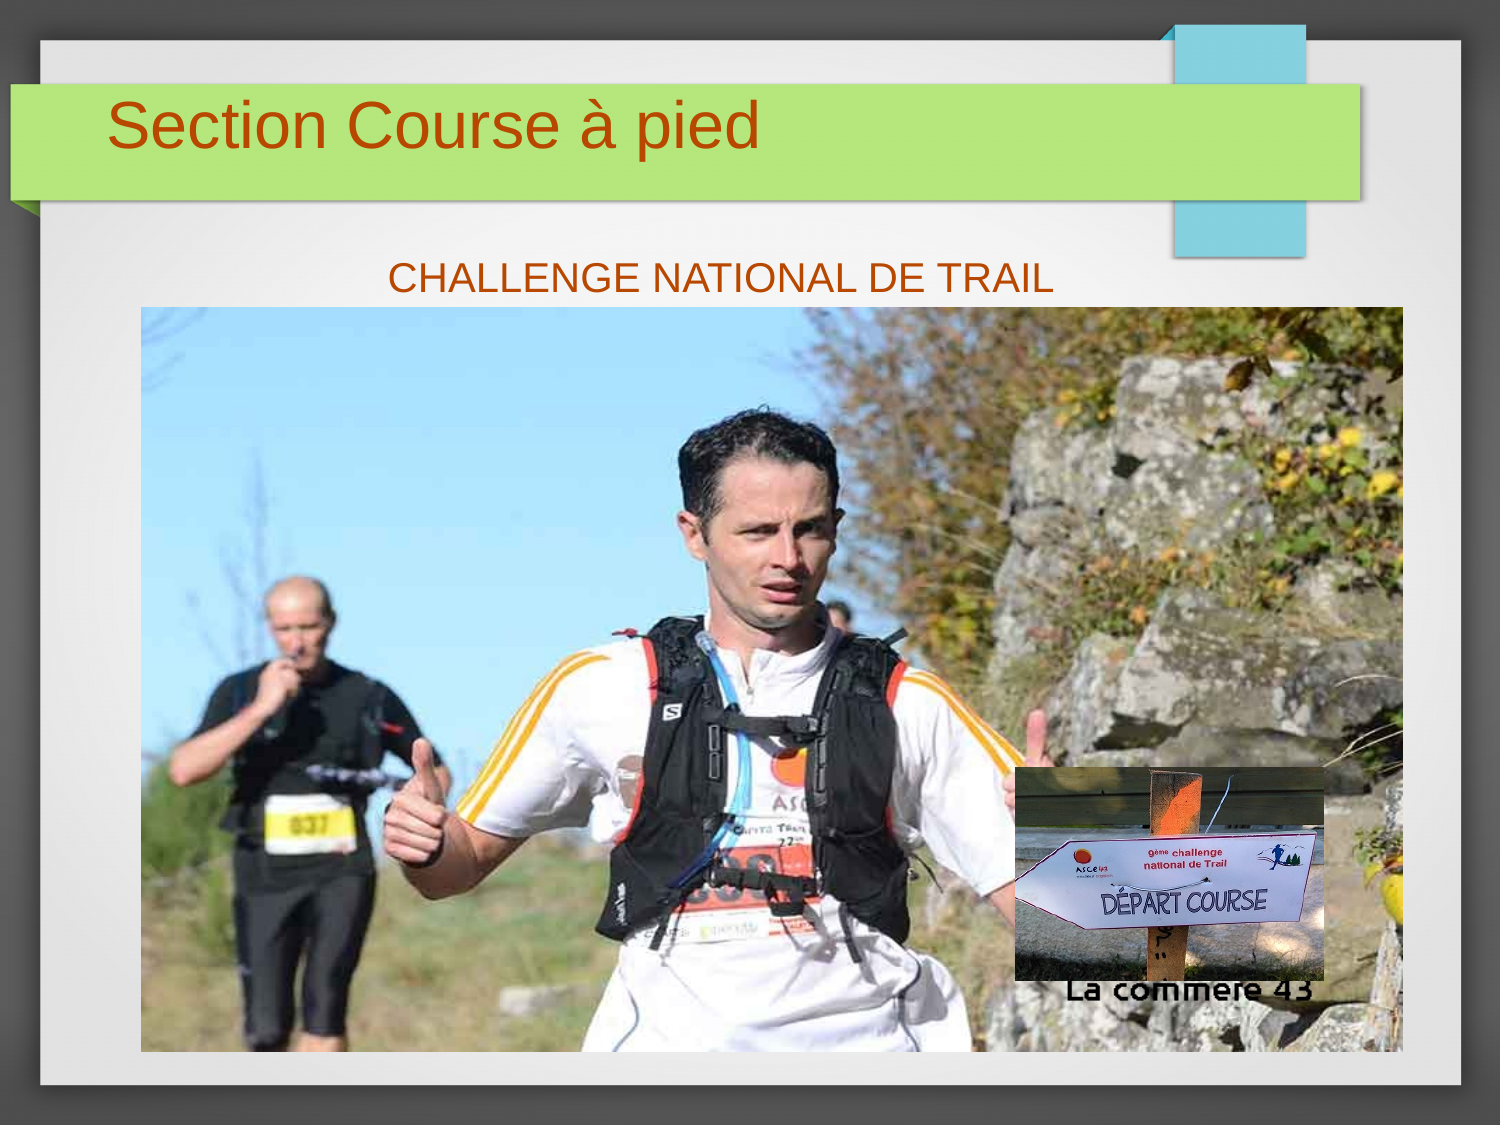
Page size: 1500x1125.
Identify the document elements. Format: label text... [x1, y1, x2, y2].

title Section Course à pied [0, 74, 1158, 250]
picture [0, 0, 1500, 1125]
text_box CHALLENGE NATIONAL DE TRAIL [47, 248, 1406, 355]
